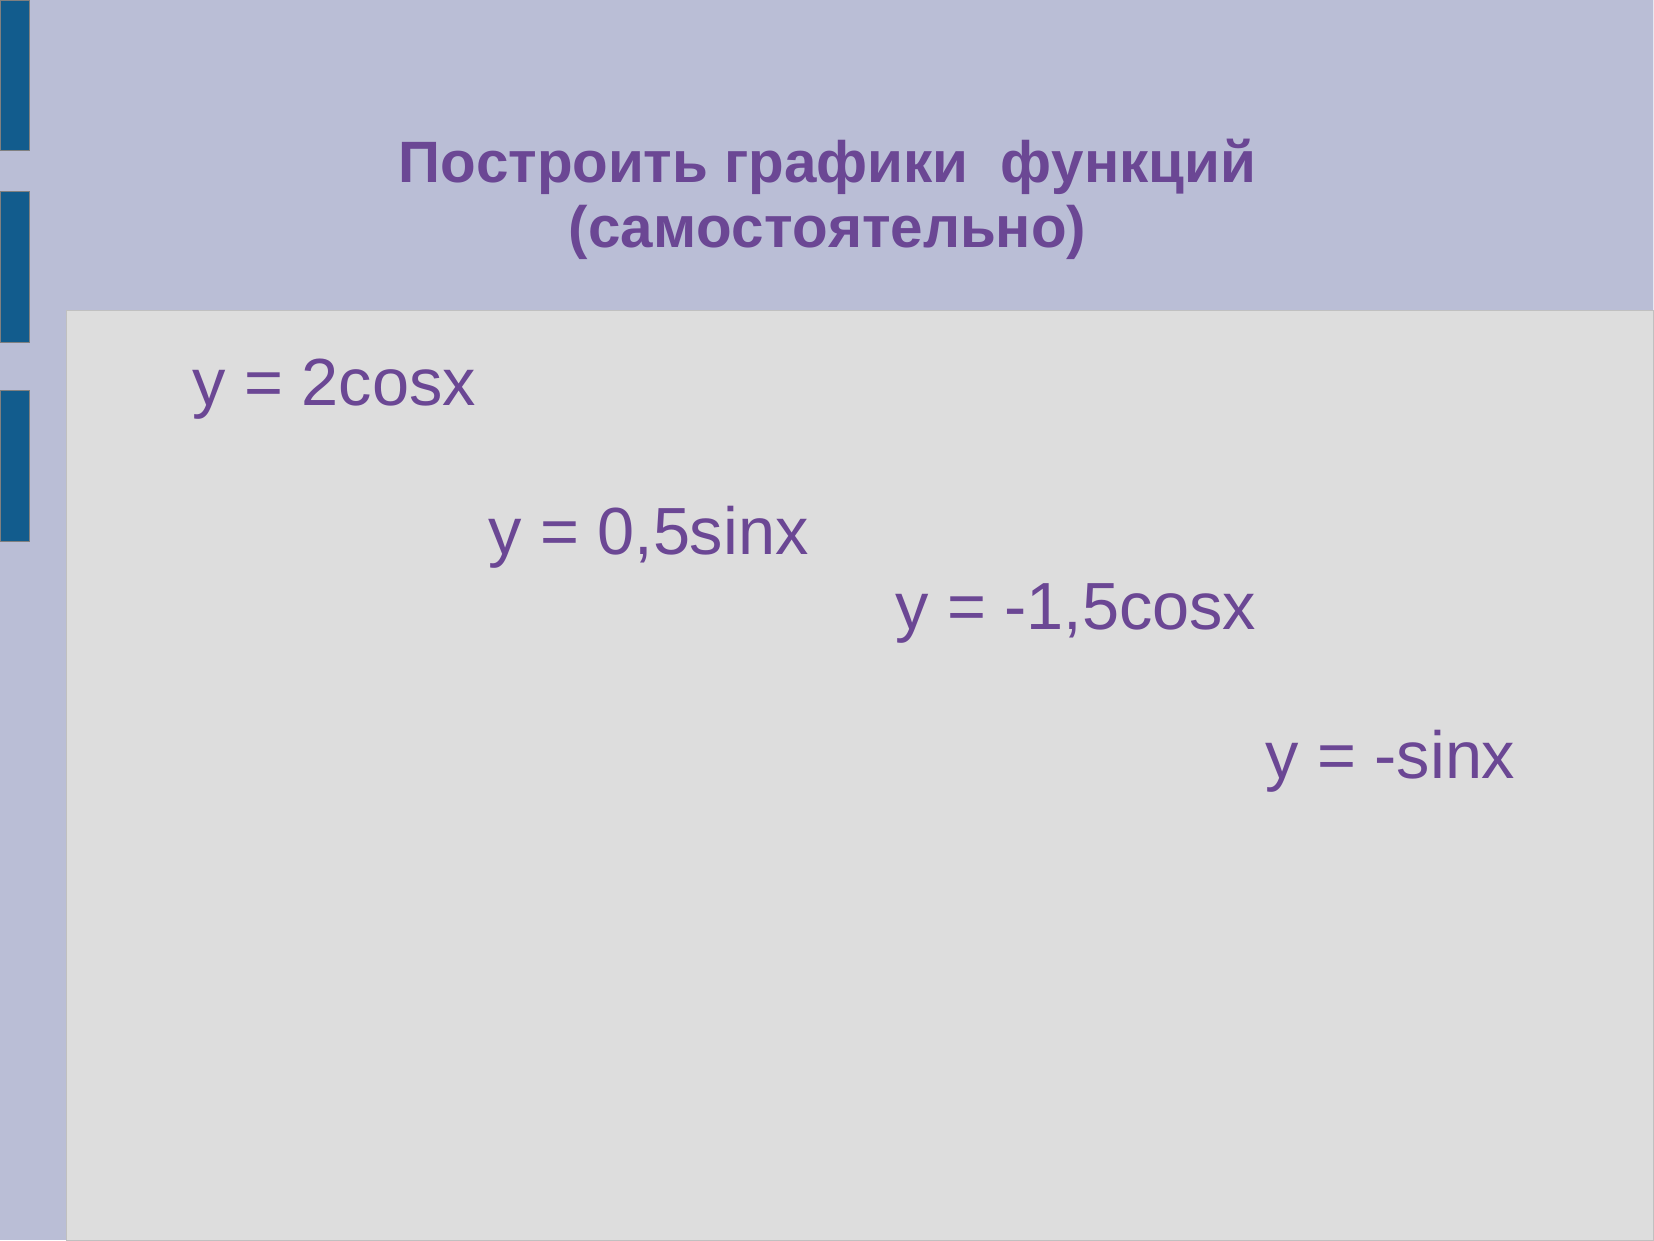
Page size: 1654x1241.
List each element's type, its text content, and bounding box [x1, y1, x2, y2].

title Построить графики функций (самостоятельно) [121, 91, 1534, 299]
list у = 2cosx у = 0,5sinx у = -1,5cosx у = -sinx [121, 344, 1534, 1127]
